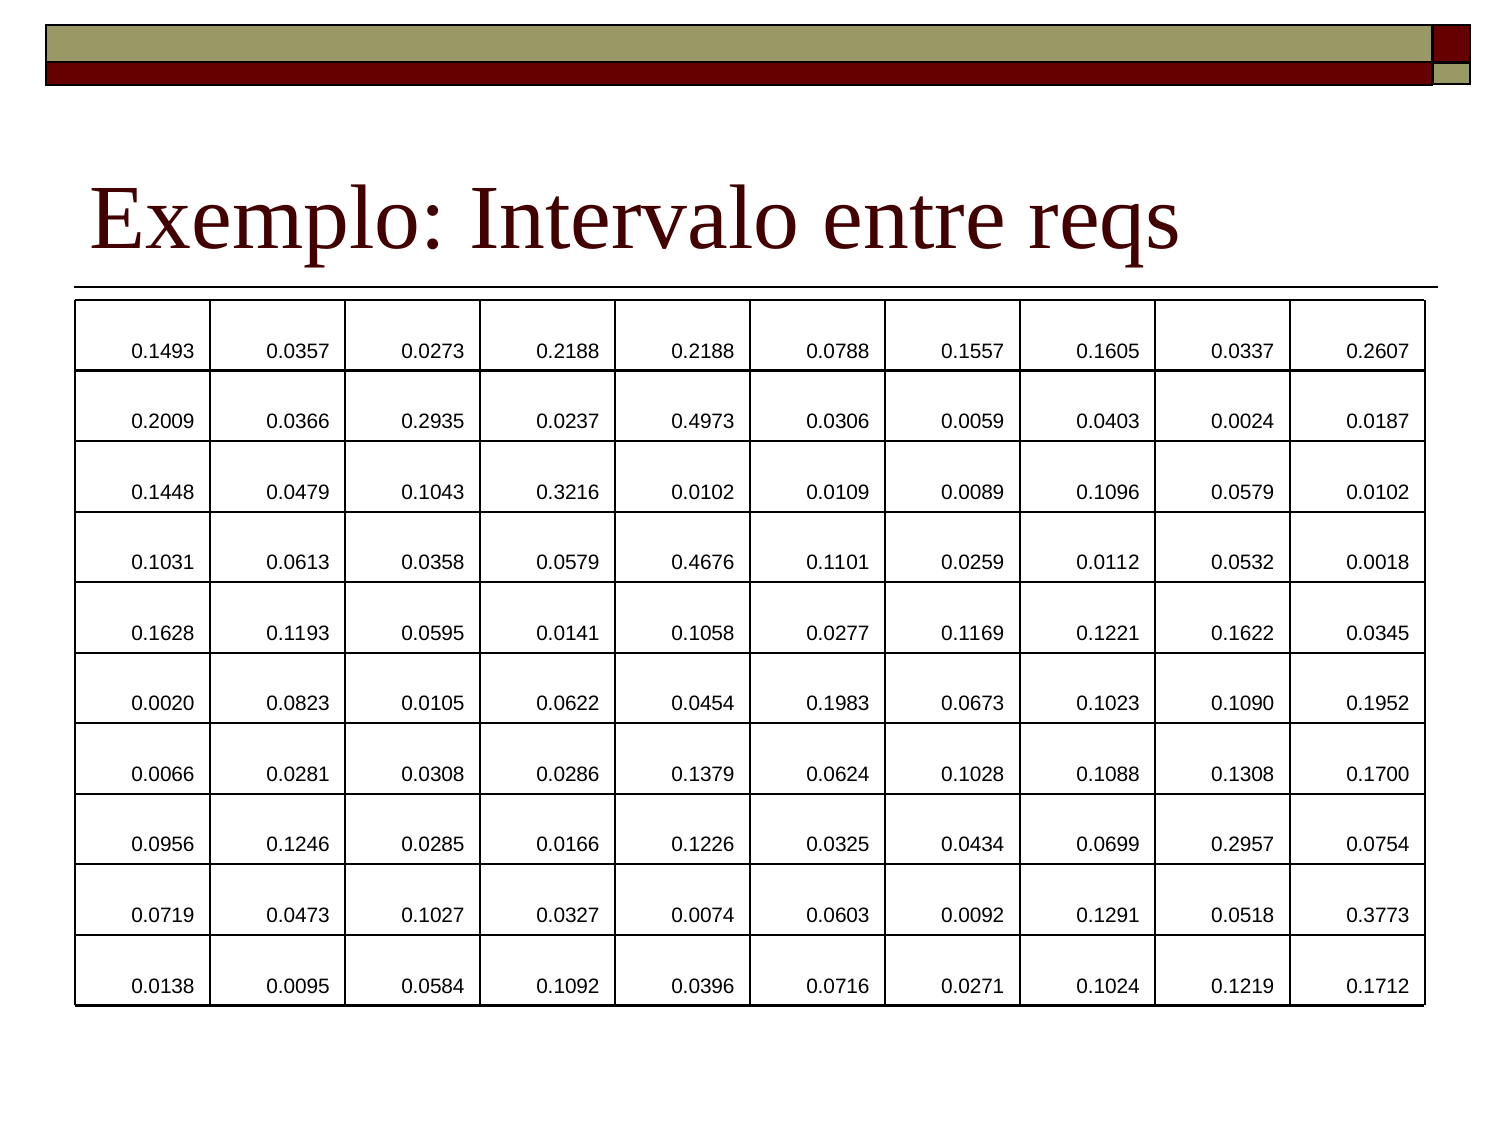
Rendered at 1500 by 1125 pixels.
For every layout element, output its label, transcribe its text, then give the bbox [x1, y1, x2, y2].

text_box 0.0105 [346, 654, 479, 722]
text_box 0.0518 [1156, 865, 1289, 934]
text_box 0.1058 [616, 583, 749, 652]
text_box 0.0285 [346, 795, 479, 863]
text_box 0.1700 [1291, 724, 1424, 793]
text_box 0.0358 [346, 513, 479, 581]
text_box 0.1226 [616, 795, 749, 863]
text_box 0.1983 [751, 654, 884, 722]
text_box 0.0532 [1156, 513, 1289, 581]
text_box 0.0074 [616, 865, 749, 934]
text_box 0.2607 [1291, 301, 1424, 369]
text_box 0.0699 [1021, 795, 1154, 863]
text_box 0.0622 [481, 654, 614, 722]
text_box 0.4973 [616, 372, 749, 440]
text_box 0.0271 [886, 936, 1019, 1004]
text_box 0.0579 [481, 513, 614, 581]
text_box 0.1628 [76, 583, 209, 652]
text_box 0.1169 [886, 583, 1019, 652]
text_box 0.0479 [211, 442, 344, 511]
text_box 0.1712 [1291, 936, 1424, 1004]
text_box 0.0259 [886, 513, 1019, 581]
text_box 0.1028 [886, 724, 1019, 793]
text_box 0.0237 [481, 372, 614, 440]
text_box 0.3216 [481, 442, 614, 511]
text_box 0.0273 [346, 301, 479, 369]
text_box 0.1246 [211, 795, 344, 863]
text_box 0.3773 [1291, 865, 1424, 934]
text_box 0.0473 [211, 865, 344, 934]
text_box 0.2188 [481, 301, 614, 369]
text_box 0.0066 [76, 724, 209, 793]
text_box 0.0396 [616, 936, 749, 1004]
text_box 0.1952 [1291, 654, 1424, 722]
text_box 0.0306 [751, 372, 884, 440]
text_box 0.1092 [481, 936, 614, 1004]
text_box 0.1219 [1156, 936, 1289, 1004]
text_box 0.0020 [76, 654, 209, 722]
text_box 0.2188 [616, 301, 749, 369]
text_box 0.0454 [616, 654, 749, 722]
text_box 0.0345 [1291, 583, 1424, 652]
text_box 0.0138 [76, 936, 209, 1004]
text_box 0.0187 [1291, 372, 1424, 440]
text_box 0.0673 [886, 654, 1019, 722]
text_box 0.1023 [1021, 654, 1154, 722]
text_box 0.1291 [1021, 865, 1154, 934]
text_box 0.0603 [751, 865, 884, 934]
text_box 0.0024 [1156, 372, 1289, 440]
text_box 0.0166 [481, 795, 614, 863]
text_box 0.0366 [211, 372, 344, 440]
text_box 0.1605 [1021, 301, 1154, 369]
text_box 0.2957 [1156, 795, 1289, 863]
text_box 0.0018 [1291, 513, 1424, 581]
text_box 0.1379 [616, 724, 749, 793]
text_box 0.0092 [886, 865, 1019, 934]
text_box 0.0613 [211, 513, 344, 581]
text_box 0.0325 [751, 795, 884, 863]
text_box 0.0281 [211, 724, 344, 793]
text_box 0.0102 [1291, 442, 1424, 511]
text_box 0.0403 [1021, 372, 1154, 440]
text_box 0.0719 [76, 865, 209, 934]
text_box 0.1221 [1021, 583, 1154, 652]
text_box 0.0716 [751, 936, 884, 1004]
text_box 0.1043 [346, 442, 479, 511]
text_box 0.0059 [886, 372, 1019, 440]
text_box 0.0277 [751, 583, 884, 652]
text_box 0.0788 [751, 301, 884, 369]
text_box 0.1090 [1156, 654, 1289, 722]
text_box 0.0595 [346, 583, 479, 652]
text_box 0.0624 [751, 724, 884, 793]
text_box 0.0823 [211, 654, 344, 722]
text_box 0.1027 [346, 865, 479, 934]
text_box 0.4676 [616, 513, 749, 581]
text_box 0.0579 [1156, 442, 1289, 511]
text_box 0.1622 [1156, 583, 1289, 652]
text_box 0.1193 [211, 583, 344, 652]
text_box 0.0109 [751, 442, 884, 511]
text_box 0.1557 [886, 301, 1019, 369]
text_box 0.2009 [76, 372, 209, 440]
text_box 0.1308 [1156, 724, 1289, 793]
text_box 0.0141 [481, 583, 614, 652]
text_box 0.1493 [76, 301, 209, 369]
text_box 0.0327 [481, 865, 614, 934]
text_box 0.1448 [76, 442, 209, 511]
text_box 0.0286 [481, 724, 614, 793]
text_box 0.0089 [886, 442, 1019, 511]
text_box 0.2935 [346, 372, 479, 440]
text_box 0.1024 [1021, 936, 1154, 1004]
text_box 0.0102 [616, 442, 749, 511]
title Exemplo: Intervalo entre reqs [75, 87, 1426, 275]
text_box 0.0754 [1291, 795, 1424, 863]
text_box 0.0308 [346, 724, 479, 793]
text_box 0.0434 [886, 795, 1019, 863]
text_box 0.1096 [1021, 442, 1154, 511]
text_box 0.0357 [211, 301, 344, 369]
text_box 0.0095 [211, 936, 344, 1004]
text_box 0.0112 [1021, 513, 1154, 581]
text_box 0.0584 [346, 936, 479, 1004]
text_box 0.1031 [76, 513, 209, 581]
text_box 0.0956 [76, 795, 209, 863]
text_box 0.1088 [1021, 724, 1154, 793]
text_box 0.0337 [1156, 301, 1289, 369]
text_box 0.1101 [751, 513, 884, 581]
